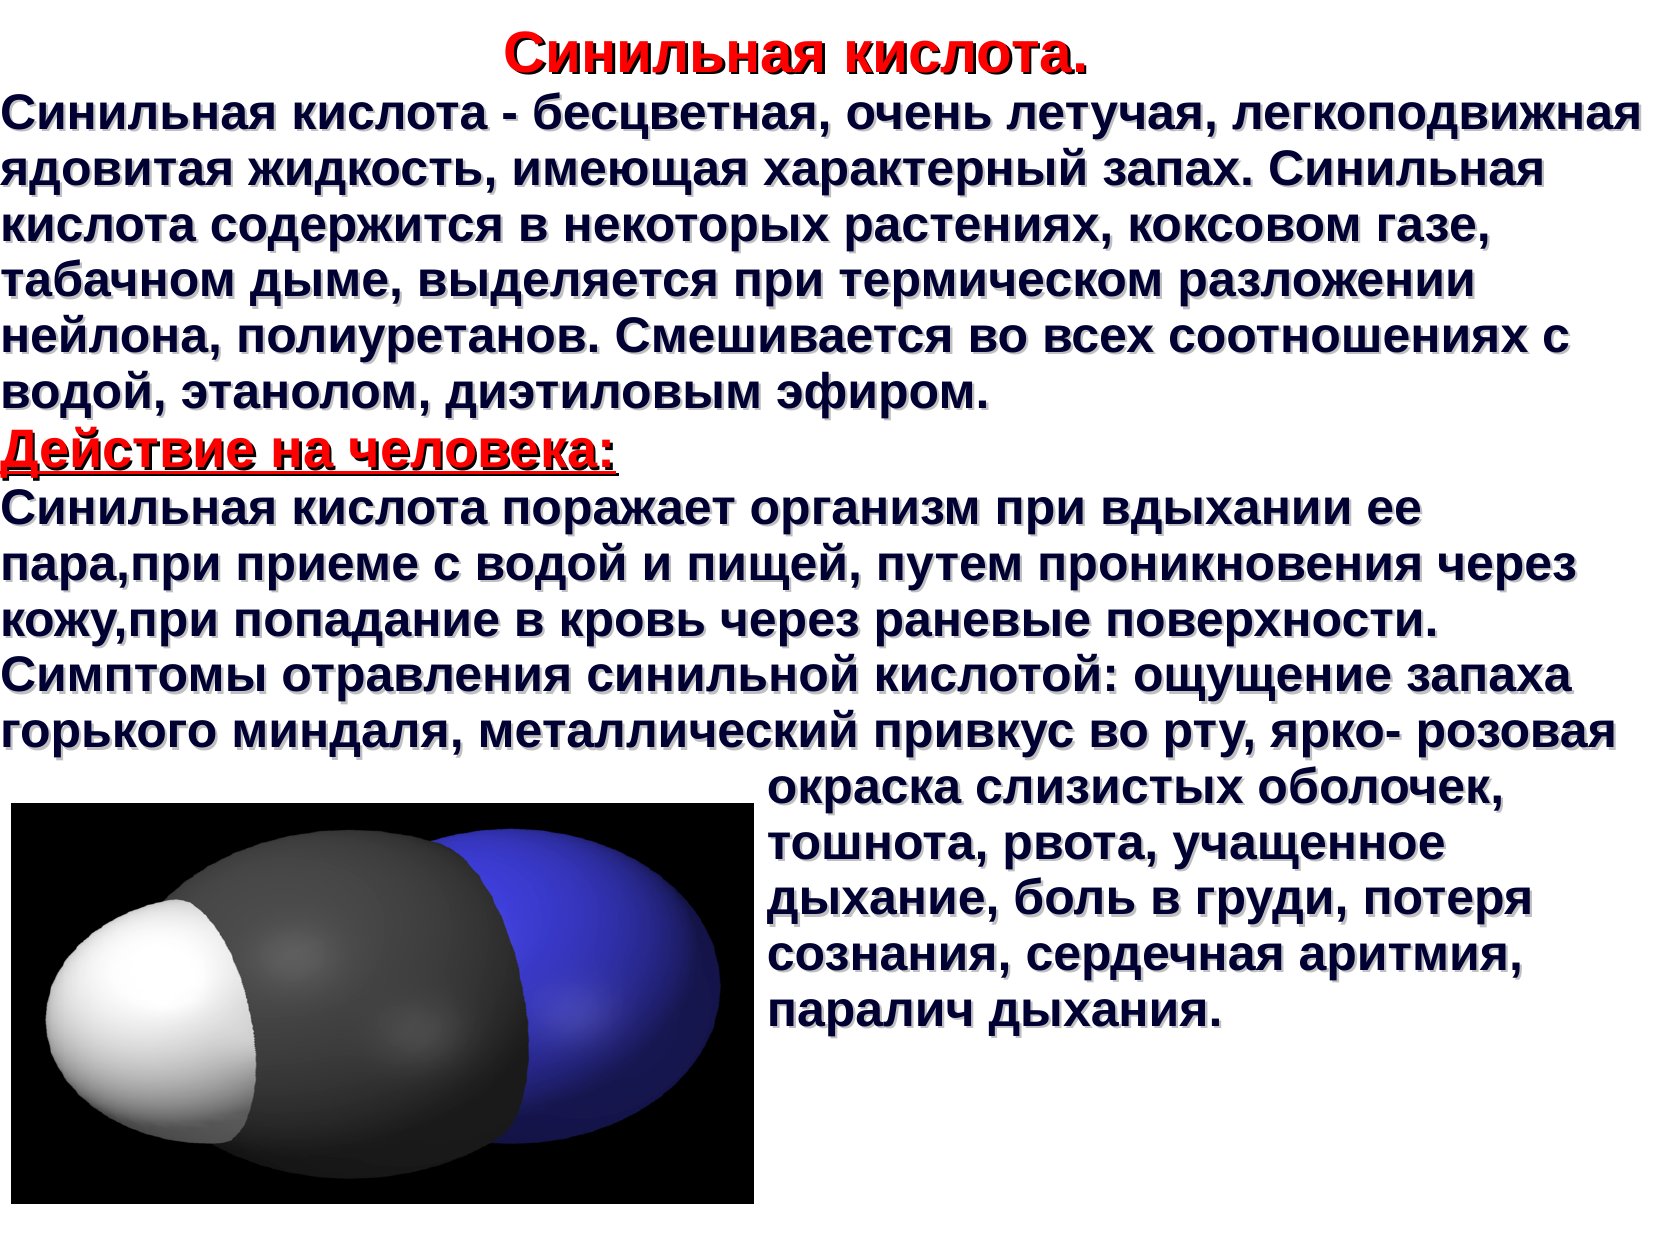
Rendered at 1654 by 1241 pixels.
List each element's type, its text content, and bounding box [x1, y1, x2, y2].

subtitle Синильная кислота. Синильная кислота - бесцветная, очень летучая, легкоподвижная ядовитая жидкость, имеющая характерный запах. Синильная кислота содержится в некоторых растениях, коксовом газе, табачном дыме, выделяется при термическом разложении нейлона, полиуретанов. Смешивается во всех соотношениях с водой, этанолом, диэтиловым эфиром. Действие на человека: Синильная кислота поражает организм при вдыхании ее пара,при приеме с водой и пищей, путем проникновения через кожу,при попадание в кровь через раневые поверхности. Симптомы отравления синильной кислотой: ощущение запаха горького миндаля, металлический привкус во рту, ярко- розовая окраска слизистых оболочек, тошнота, рвота, учащенное дыхание, боль в груди, потеря сознания, сердечная аритмия, паралич дыхания. [0, 0, 1654, 1241]
picture [11, 803, 754, 1205]
